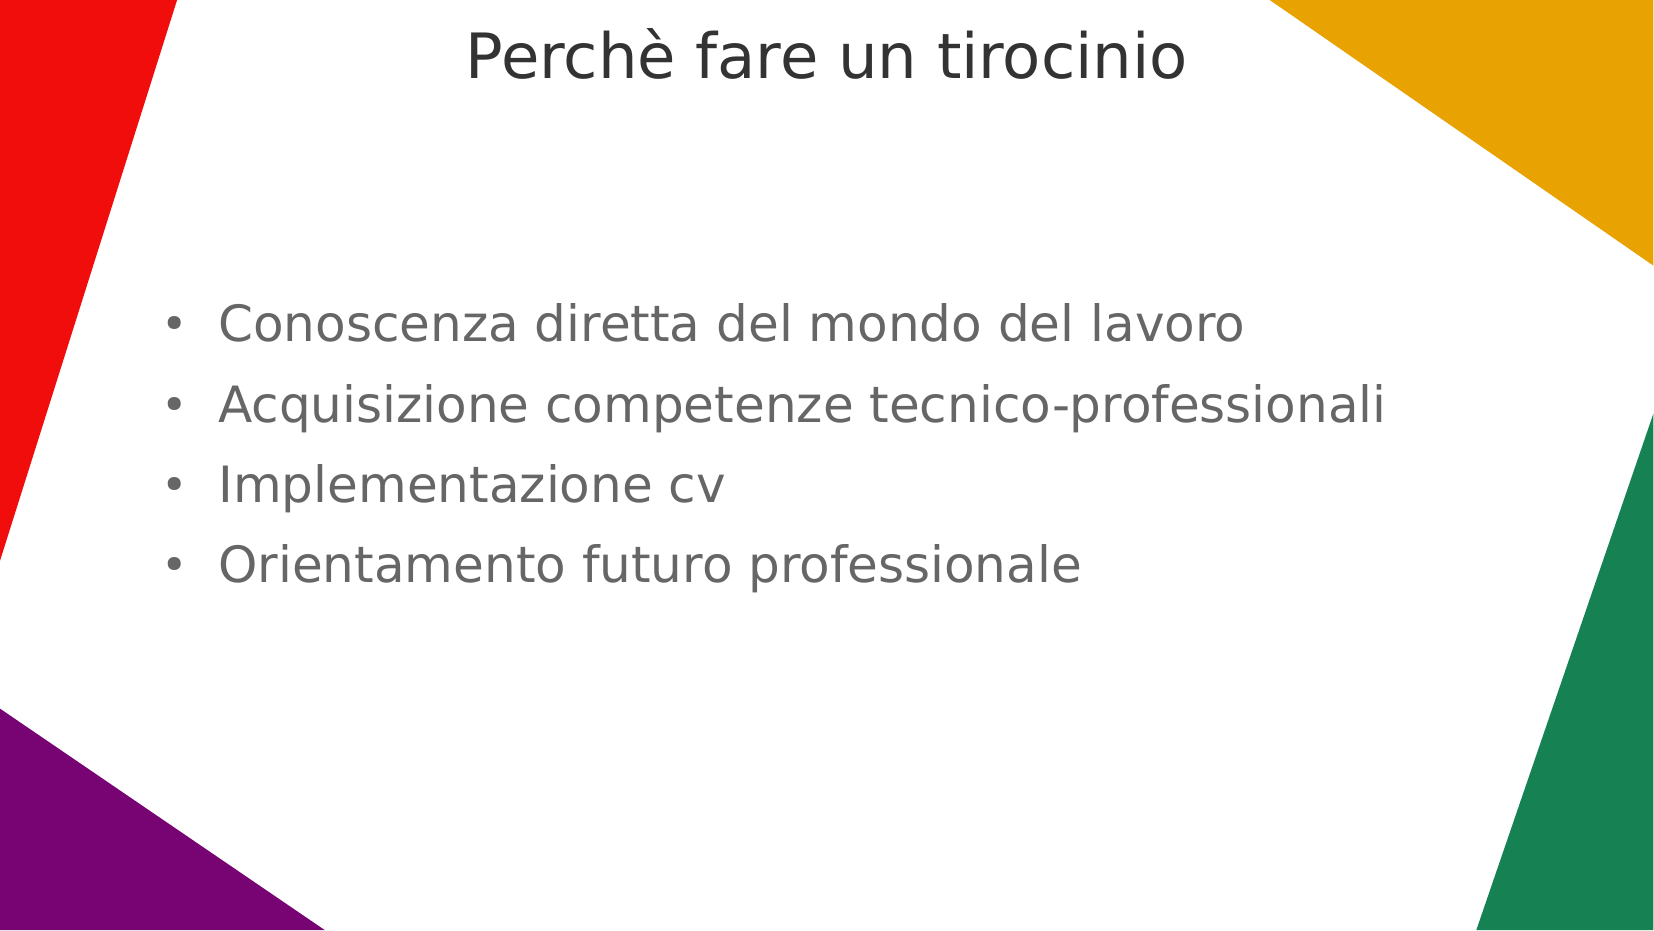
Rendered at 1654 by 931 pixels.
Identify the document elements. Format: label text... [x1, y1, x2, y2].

list Conoscenza diretta del mondo del lavoro Acquisizione competenze tecnico-professionali Implementazione cv Orientamento futuro professionale [147, 295, 1565, 595]
title Perchè fare un tirocinio [118, 20, 1536, 94]
